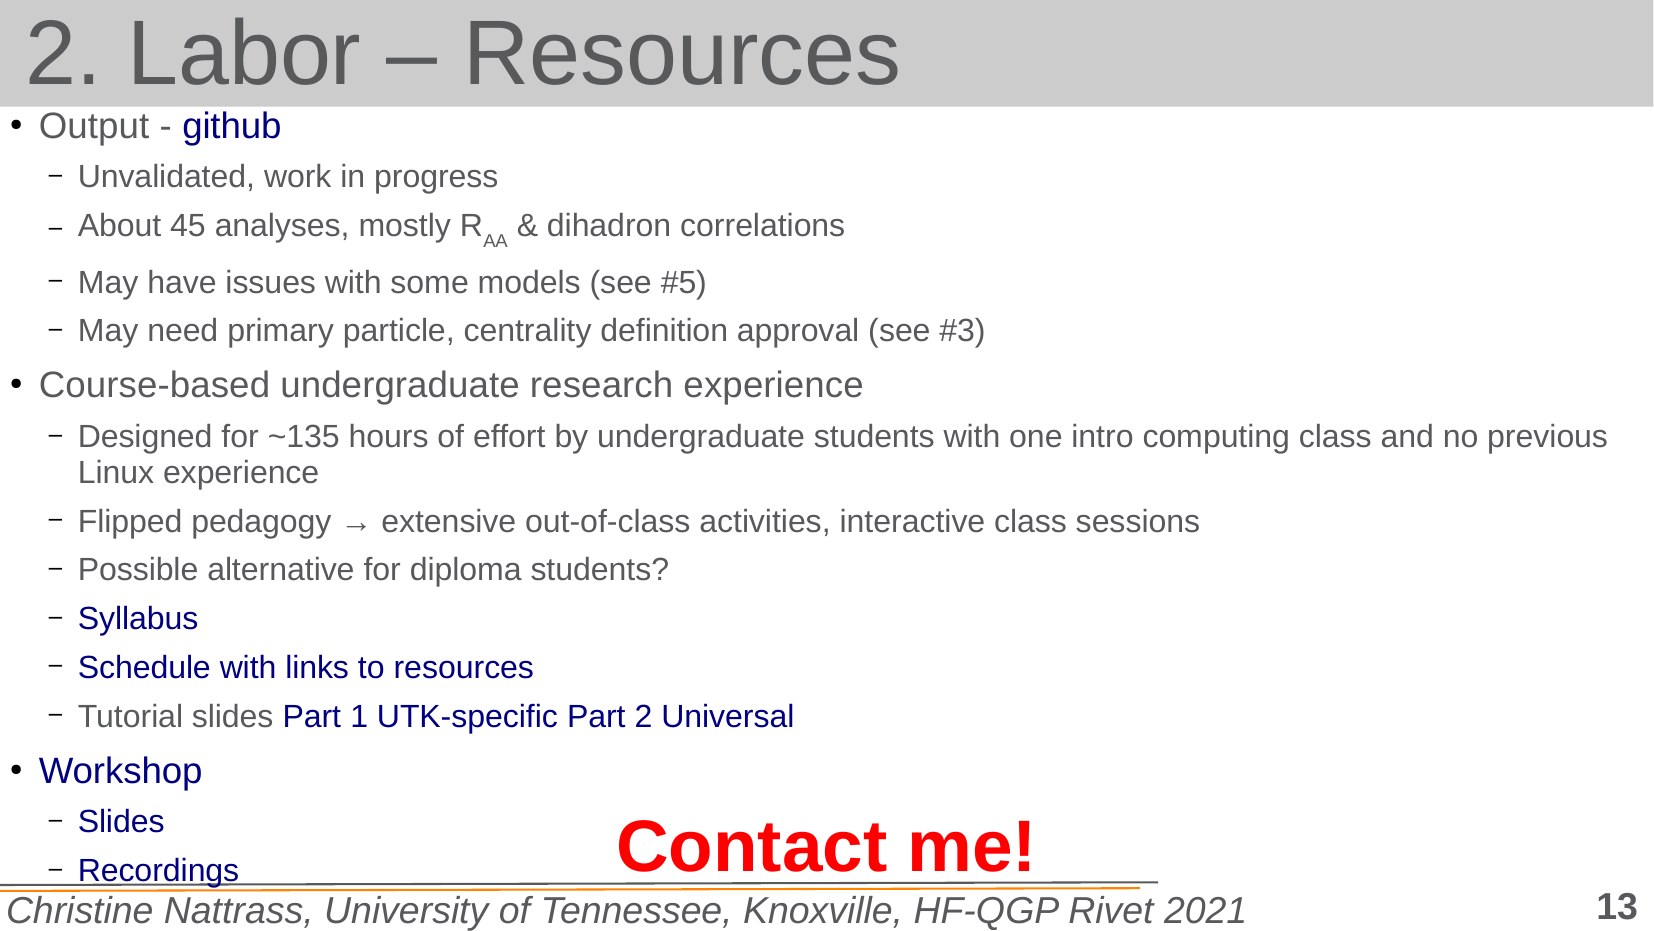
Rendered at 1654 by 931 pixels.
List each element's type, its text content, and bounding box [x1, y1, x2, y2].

title 2. Labor – Resources [0, 0, 1654, 107]
text_box Contact me! [594, 798, 1060, 895]
list Output - github Unvalidated, work in progress About 45 analyses, mostly RAA & dihadron correlations May have issues with some models (see #5) May need primary particle, centrality definition approval (see #3) Course-based undergraduate research experience Designed for ~135 hours of effort by undergraduate students with one intro computing class and no previous Linux experience Flipped pedagogy → extensive out-of-class activities, interactive class sessions Possible alternative for diploma students? Syllabus Schedule with links to resources Tutorial slides Part 1 UTK-specific Part 2 Universal Workshop Slides Recordings [0, 105, 1636, 895]
